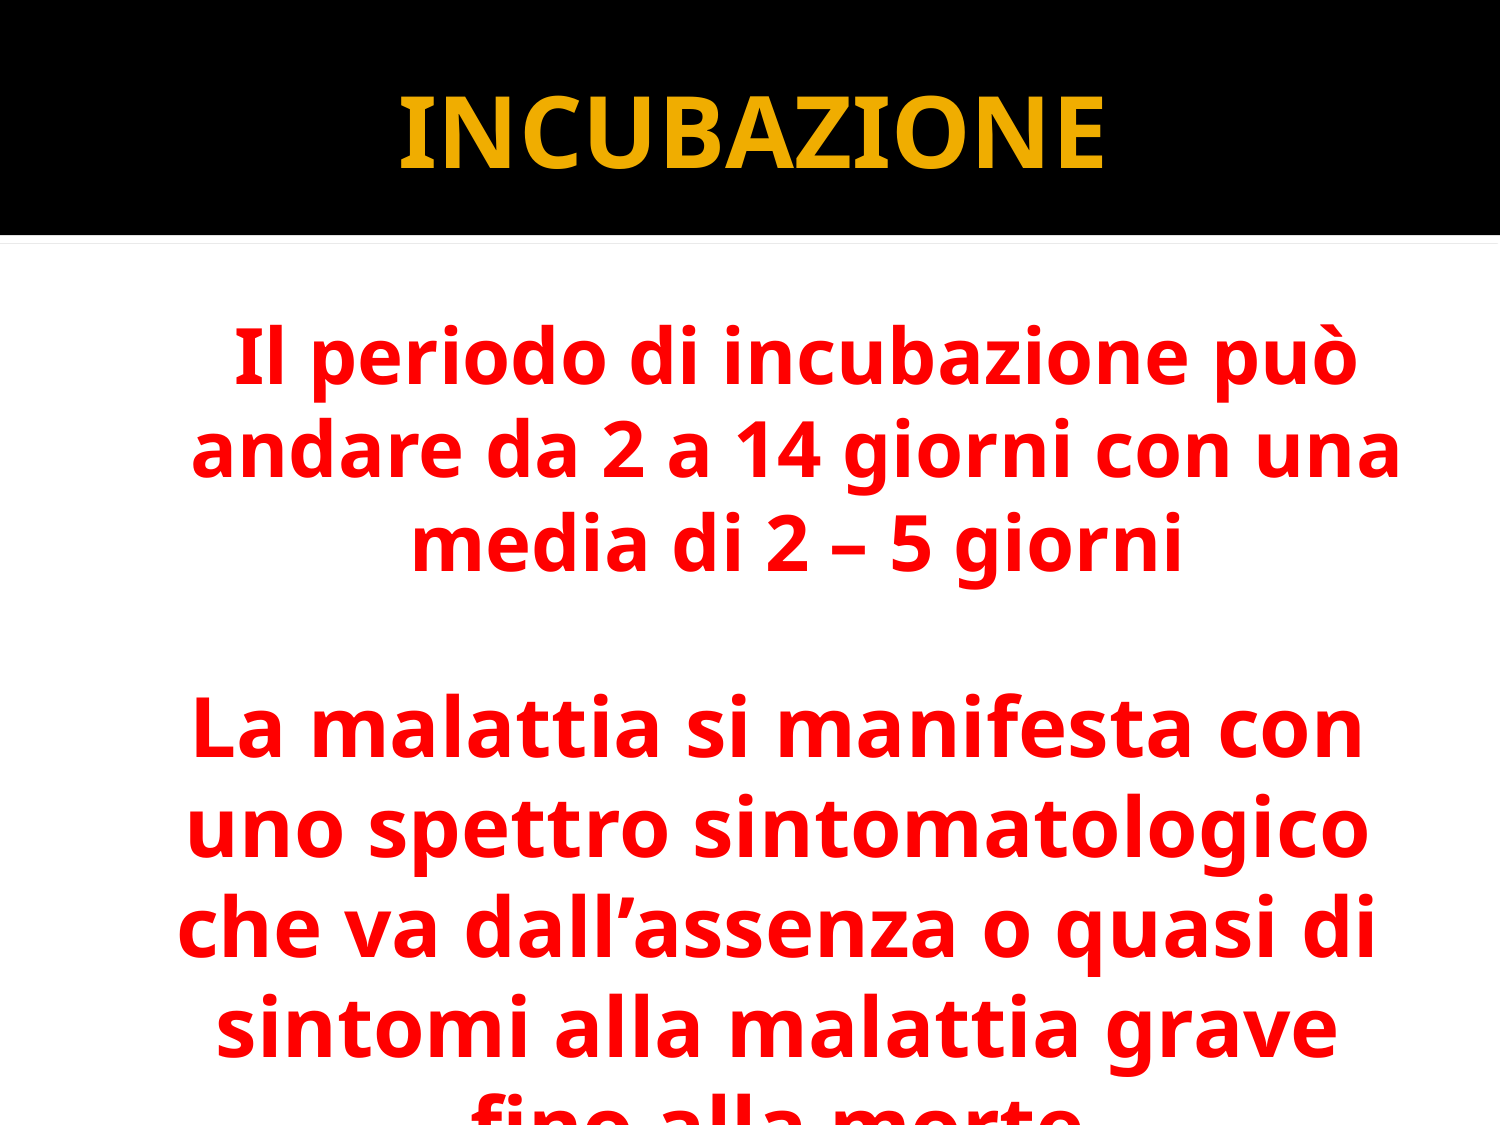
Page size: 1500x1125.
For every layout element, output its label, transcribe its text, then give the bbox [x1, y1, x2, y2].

title INCUBAZIONE [75, 25, 1425, 231]
text_box La malattia si manifesta con uno spettro sintomatologico che va dall’assenza o quasi di sintomi alla malattia grave fino alla morte [135, 666, 1402, 1125]
list Il periodo di incubazione può andare da 2 a 14 giorni con una media di 2 – 5 giorni [159, 291, 1425, 598]
